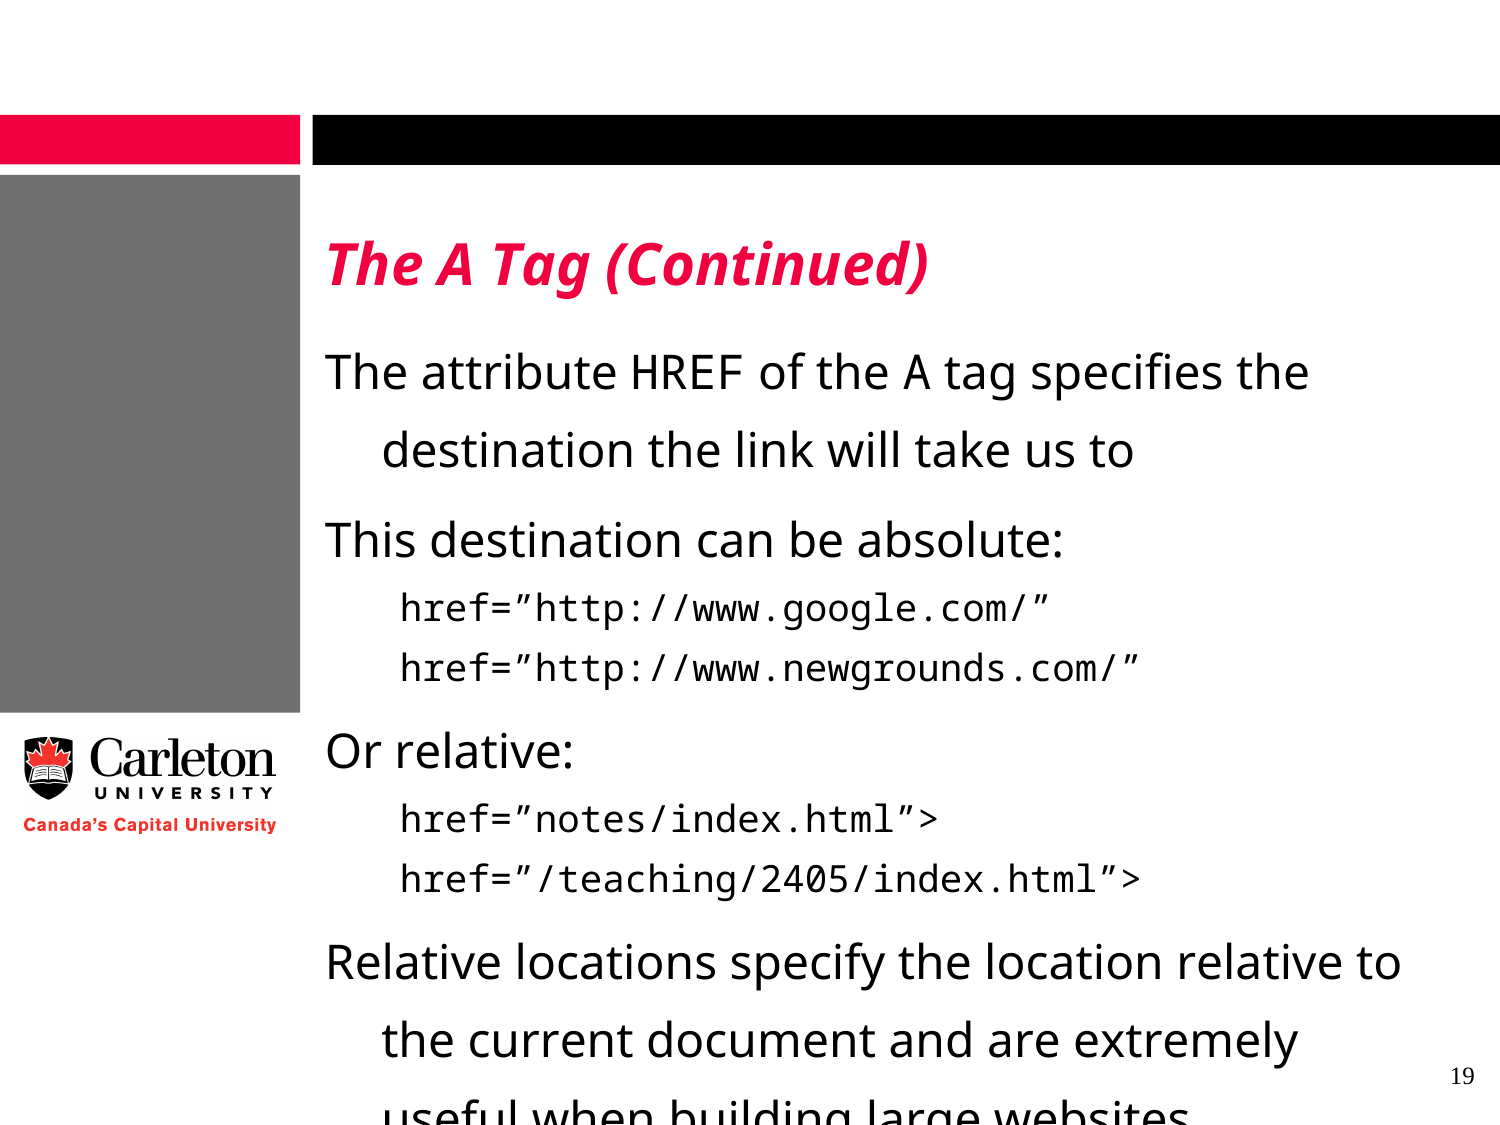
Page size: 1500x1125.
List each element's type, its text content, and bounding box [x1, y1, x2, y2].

title The A Tag (Continued) [324, 194, 1450, 324]
picture [24, 737, 276, 834]
list The attribute HREF of the A tag specifies the destination the link will take us to This destination can be absolute: href=”http://www.google.com/” href=”http://www.newgrounds.com/” Or relative: href=”notes/index.html”> href=”/teaching/2405/index.html”> Relative locations specify the location relative to the current document and are extremely useful when building large websites [324, 324, 1450, 1055]
